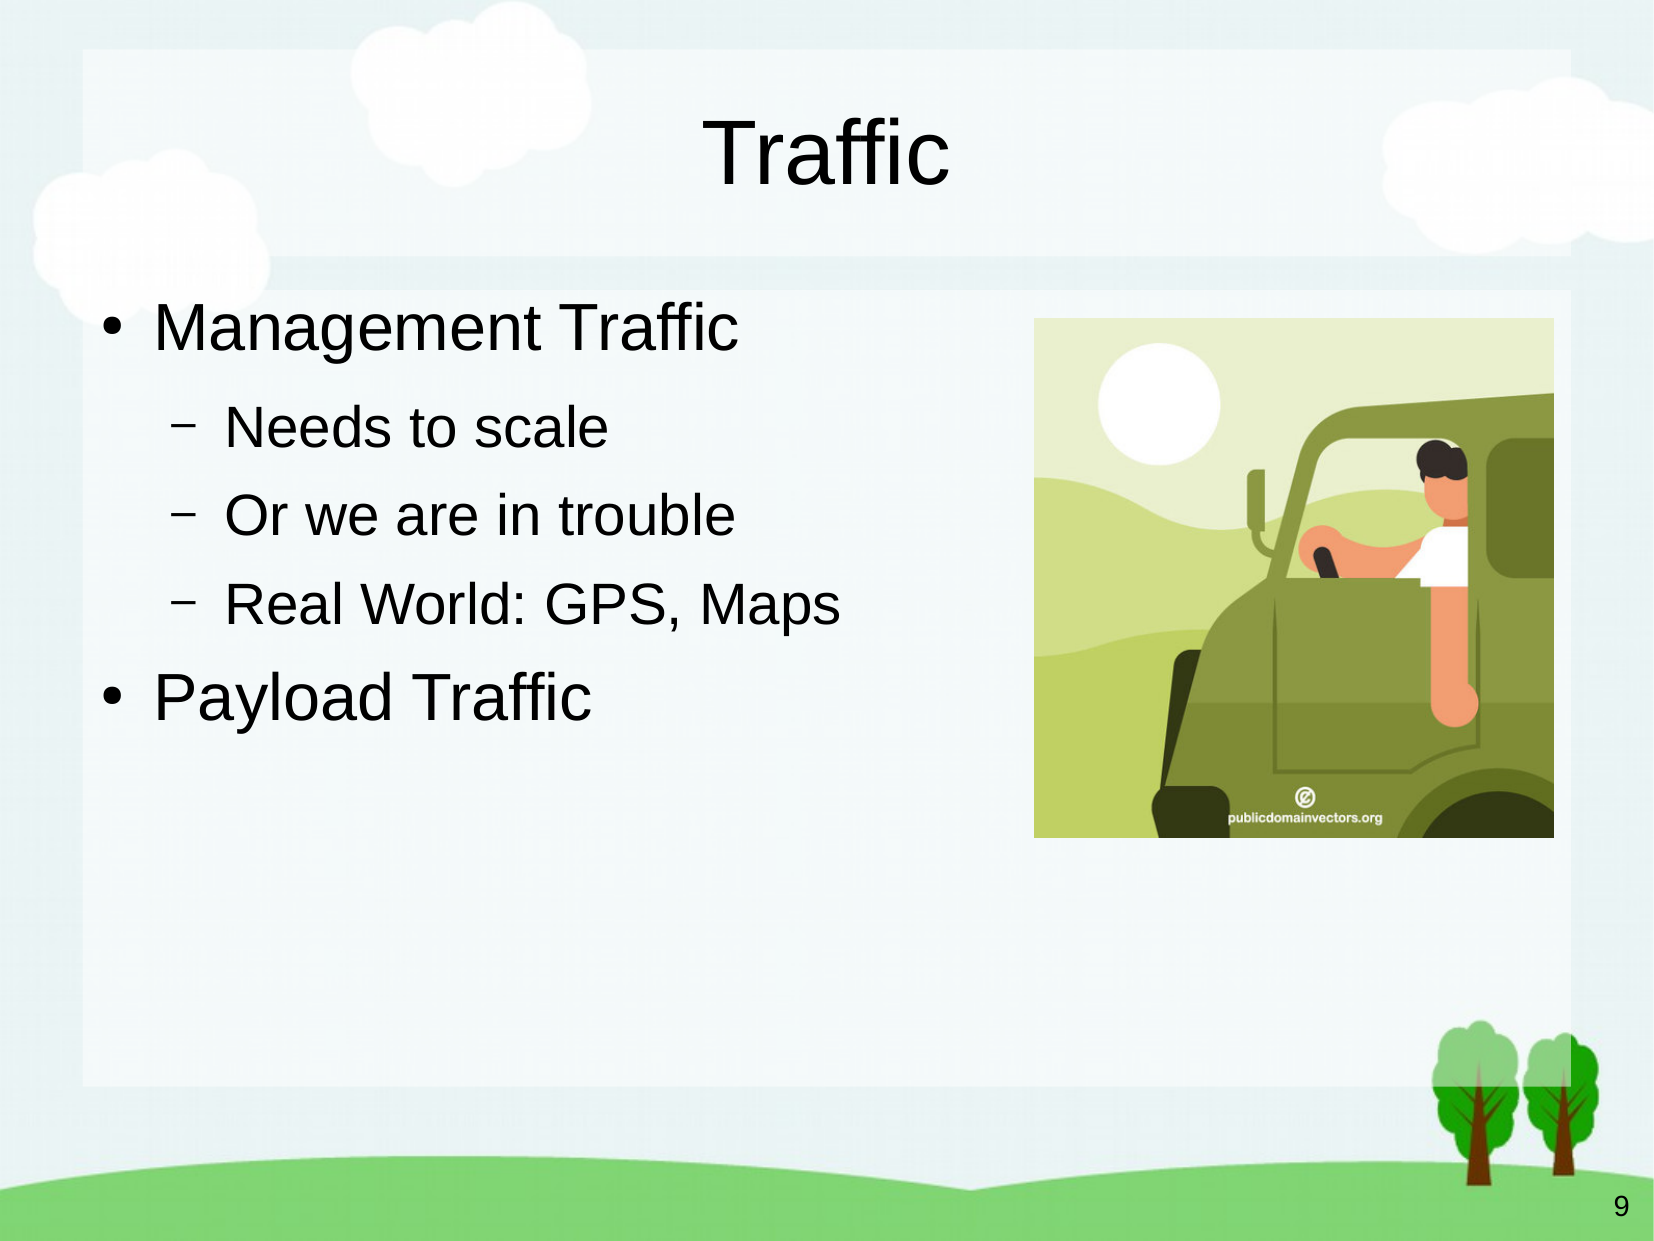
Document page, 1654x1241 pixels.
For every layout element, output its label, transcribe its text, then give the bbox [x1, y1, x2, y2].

title Traffic [82, 49, 1571, 257]
picture [0, 0, 1654, 1241]
list Management Traffic Needs to scale Or we are in trouble Real World: GPS, Maps Payload Traffic [82, 290, 1571, 1087]
